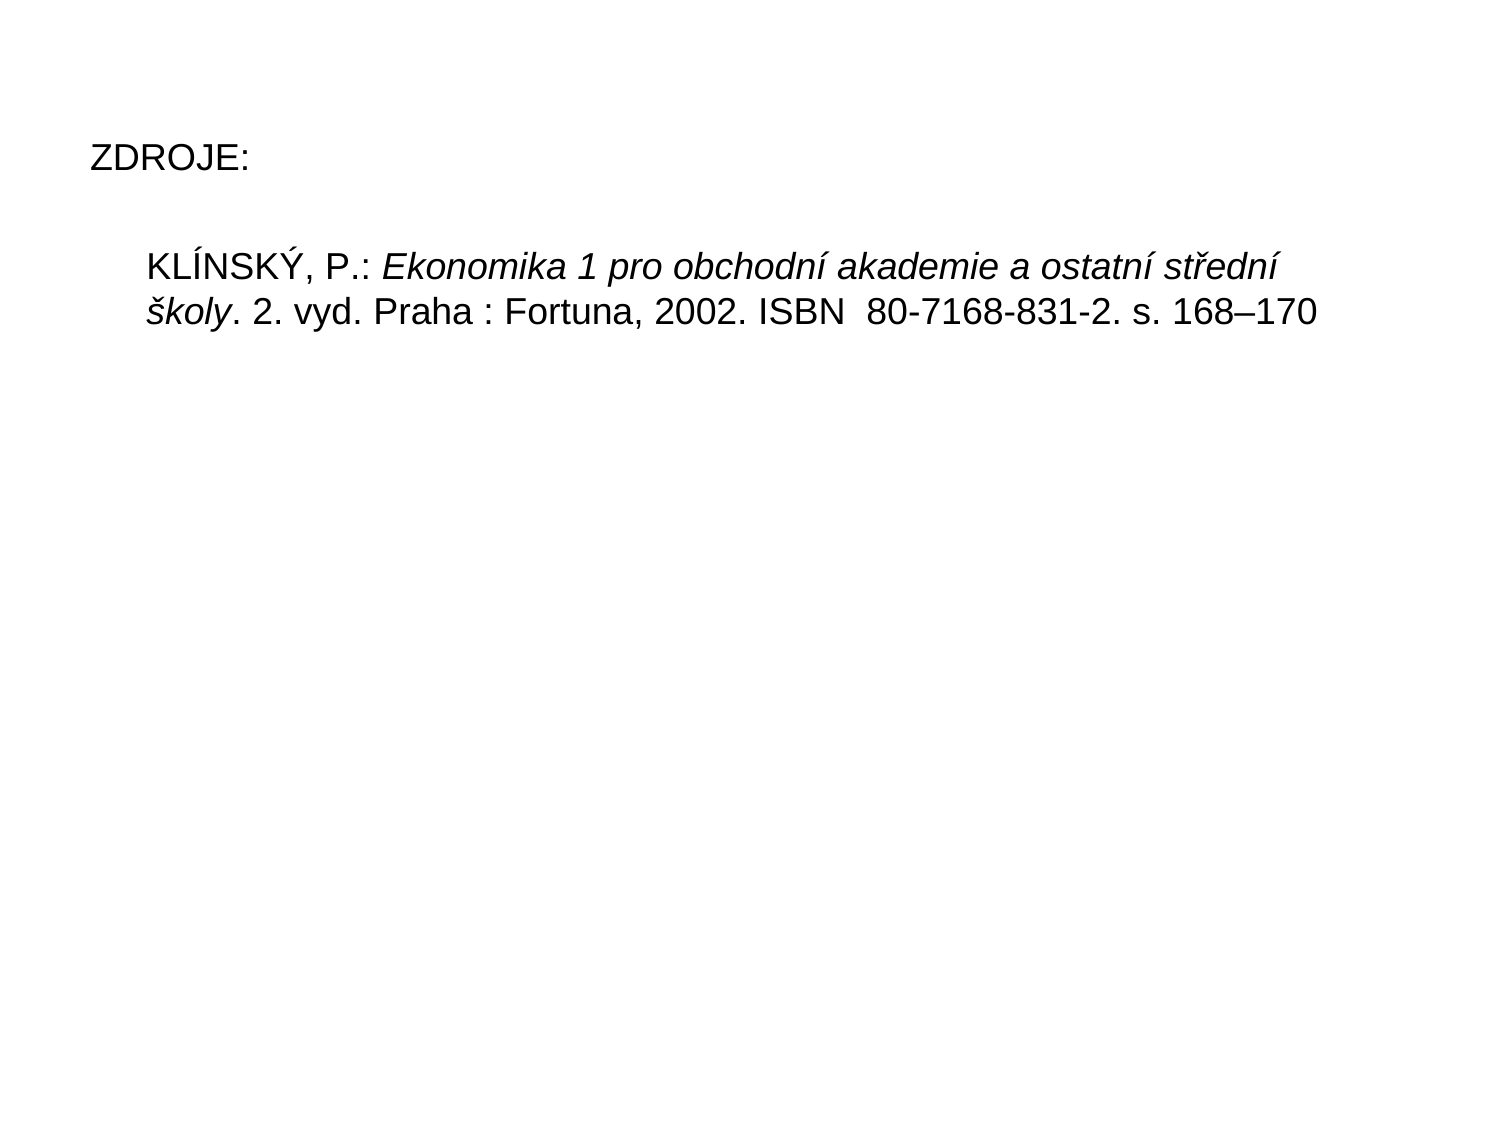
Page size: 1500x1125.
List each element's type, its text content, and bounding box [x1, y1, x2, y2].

list ZDROJE: KLÍNSKÝ, P.: Ekonomika 1 pro obchodní akademie a ostatní střední školy. 2. vyd. Praha : Fortuna, 2002. ISBN 80-7168-831-2. s. 168–170 [75, 125, 1400, 1006]
